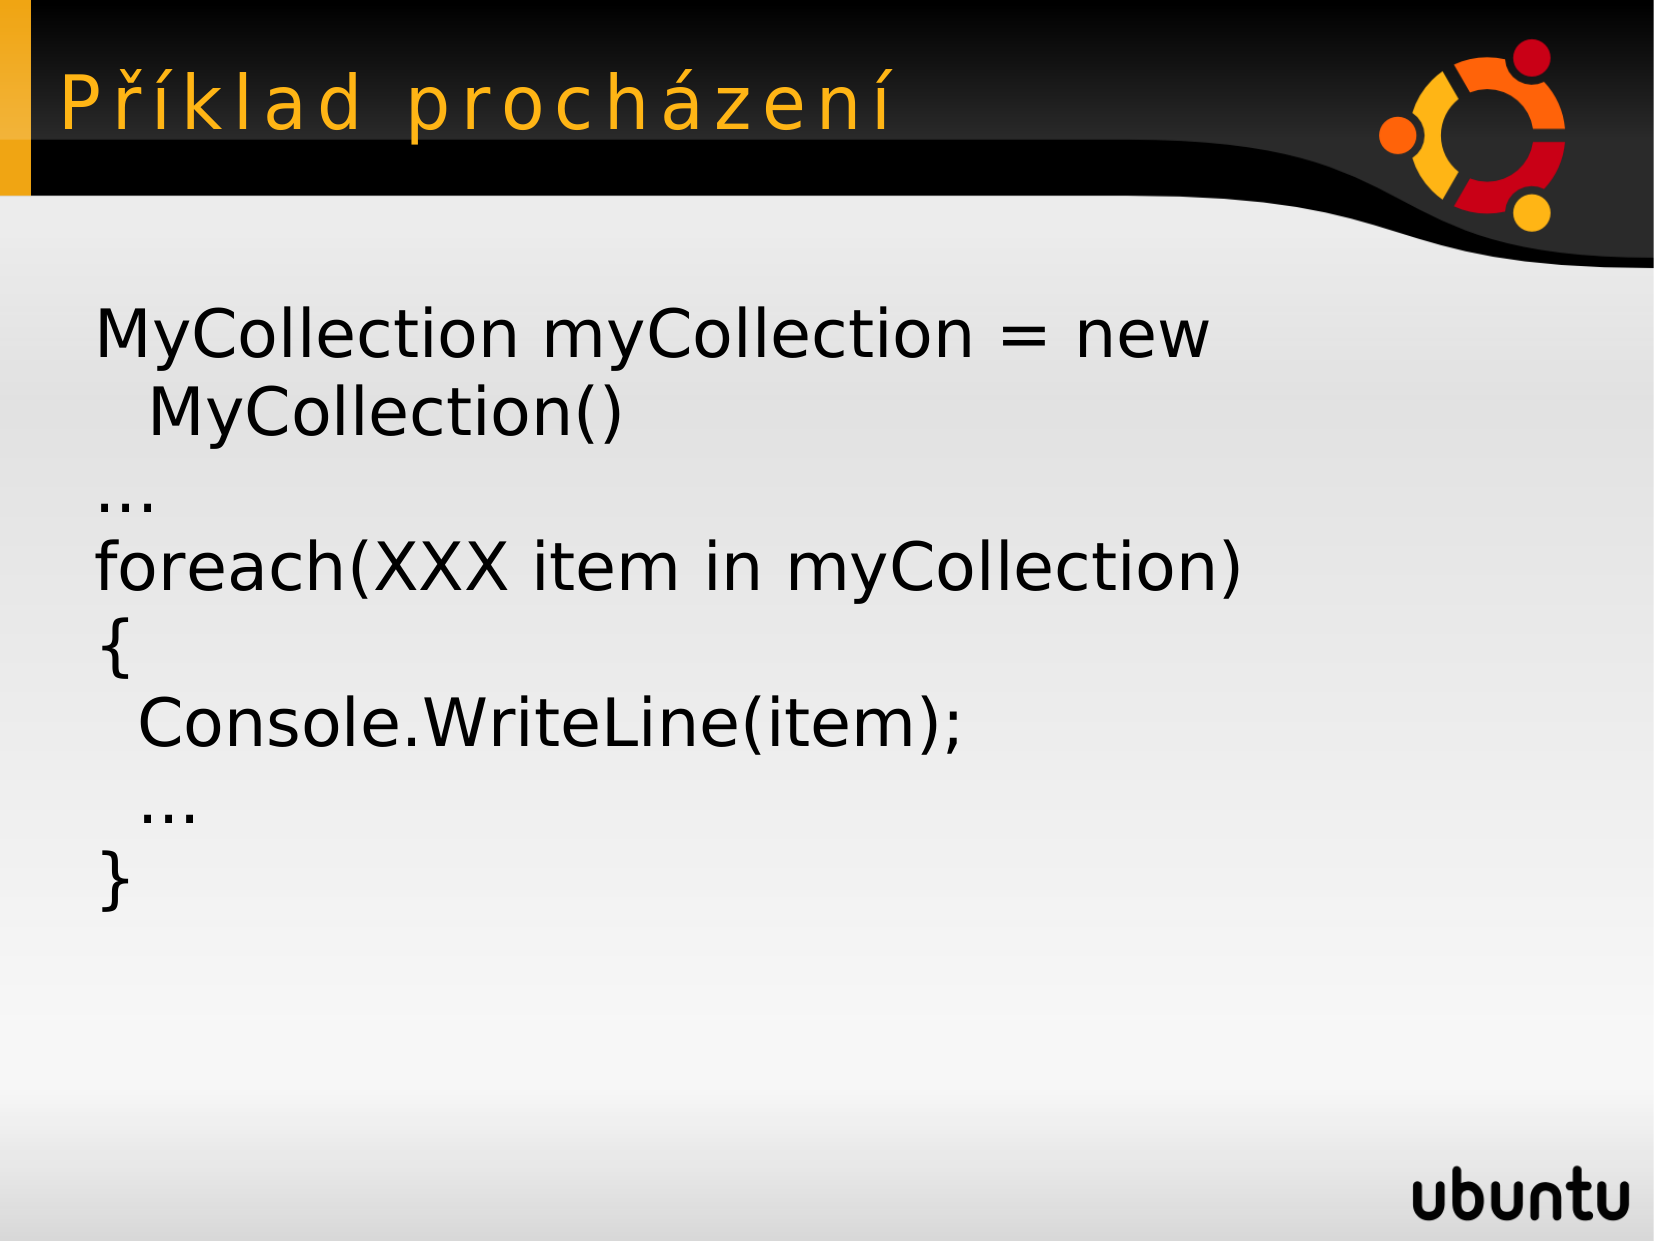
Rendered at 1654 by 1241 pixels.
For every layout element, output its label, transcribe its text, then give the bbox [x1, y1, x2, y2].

picture [0, 0, 1654, 1241]
title Příklad procházení [59, 36, 1270, 171]
list MyCollection myCollection = new MyCollection() ... foreach(XXX item in myCollection) { Console.WriteLine(item); ... } [76, 295, 1565, 1114]
